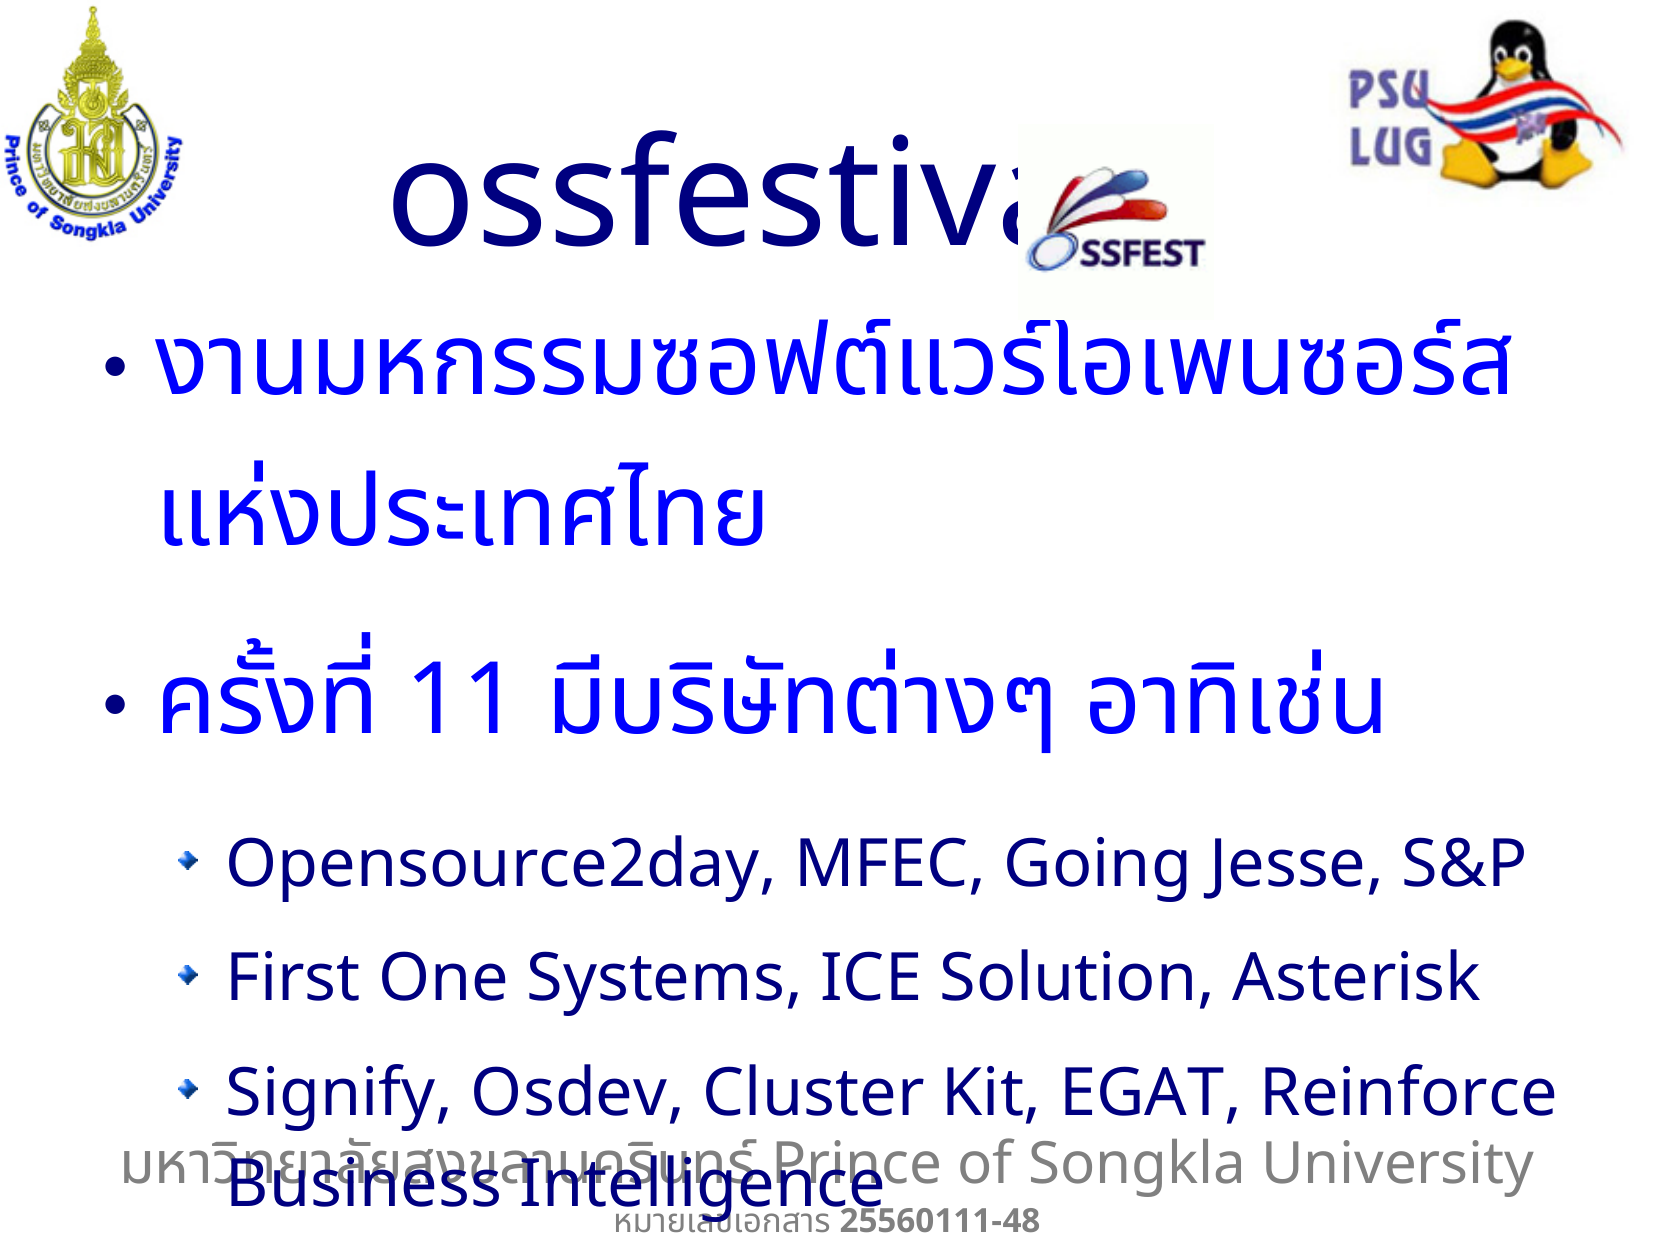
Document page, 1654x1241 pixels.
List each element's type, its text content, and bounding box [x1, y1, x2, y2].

title ossfestival [206, 0, 1299, 288]
picture [1328, 10, 1642, 207]
list งานมหกรรมซอฟต์แวร์โอเพนซอร์สแห่งประเทศไทย ครั้งที่ 11 มีบริษัทต่างๆ อาทิเช่น Opensource2day, MFEC, Going Jesse, S&P First One Systems, ICE Solution, Asterisk Signify, Osdev, Cluster Kit, EGAT, Reinforce Business Intelligence บริษัท แกรนด์ลีนุกซ์ โซลูชั่น จำกัด สมาคม, ชมรมโอเพนซอร์สต่างๆ ของไทย [84, 288, 1573, 1125]
picture [0, 0, 185, 247]
picture [1018, 124, 1214, 320]
